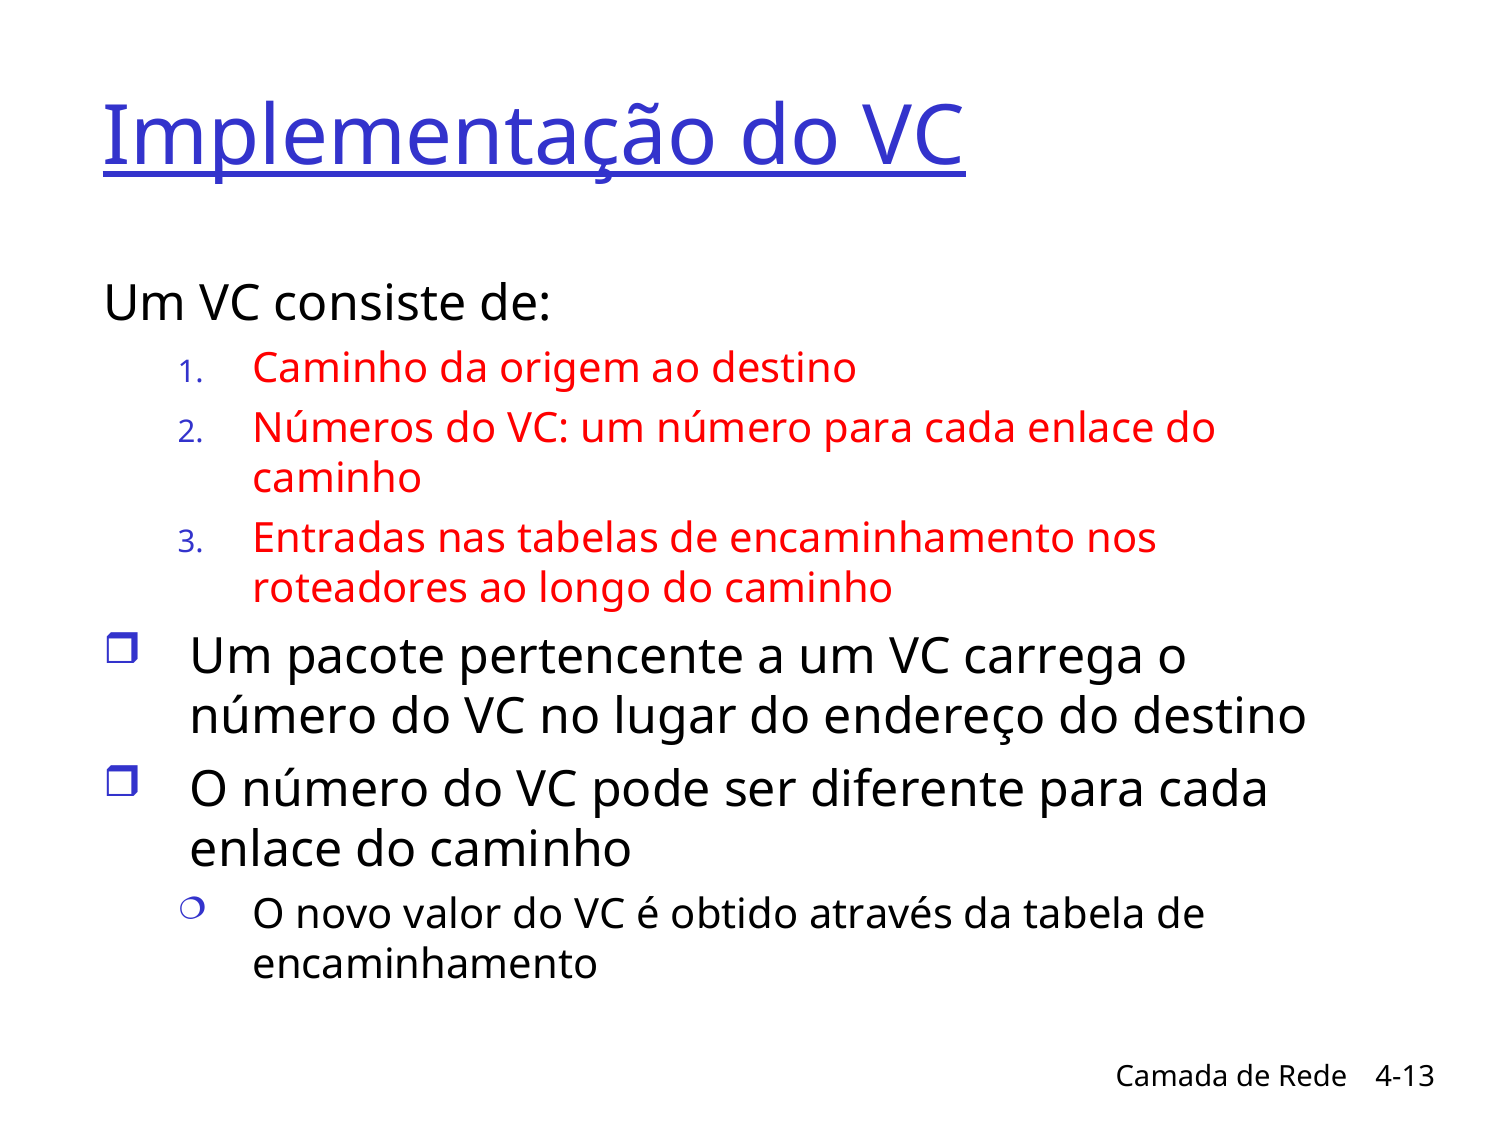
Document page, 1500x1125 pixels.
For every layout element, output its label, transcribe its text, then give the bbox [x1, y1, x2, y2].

text_box Um VC consiste de: Caminho da origem ao destino Números do VC: um número para cada enlace do caminho Entradas nas tabelas de encaminhamento nos roteadores ao longo do caminho Um pacote pertencente a um VC carrega o número do VC no lugar do endereço do destino O número do VC pode ser diferente para cada enlace do caminho O novo valor do VC é obtido através da tabela de encaminhamento [87, 262, 1363, 1026]
text_box Implementação do VC [87, 37, 1363, 225]
text_box 4-<número> [1339, 1050, 1451, 1125]
text_box Camada de Rede [887, 1050, 1339, 1125]
